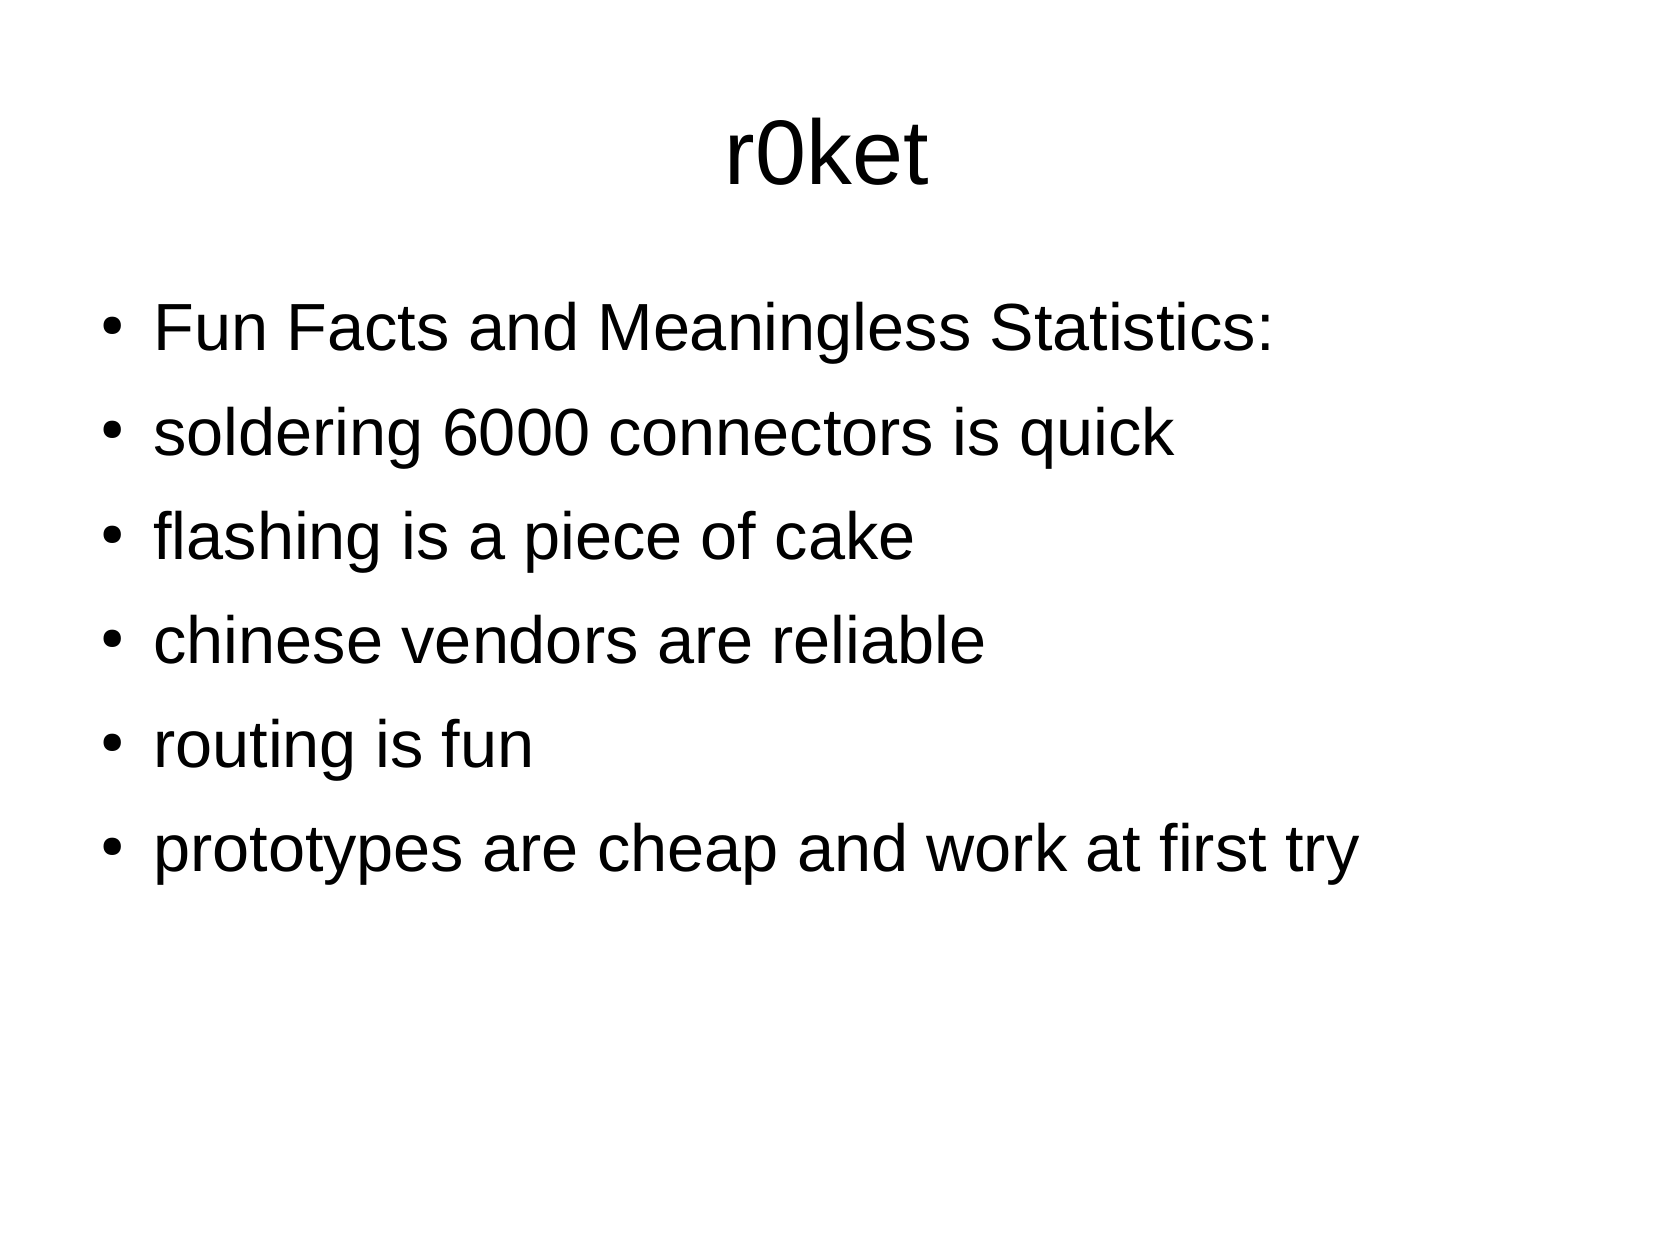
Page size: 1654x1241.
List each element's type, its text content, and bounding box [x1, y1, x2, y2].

list Fun Facts and Meaningless Statistics: soldering 6000 connectors is quick flashing is a piece of cake chinese vendors are reliable routing is fun prototypes are cheap and work at first try [82, 290, 1571, 1109]
title r0ket [82, 49, 1571, 257]
